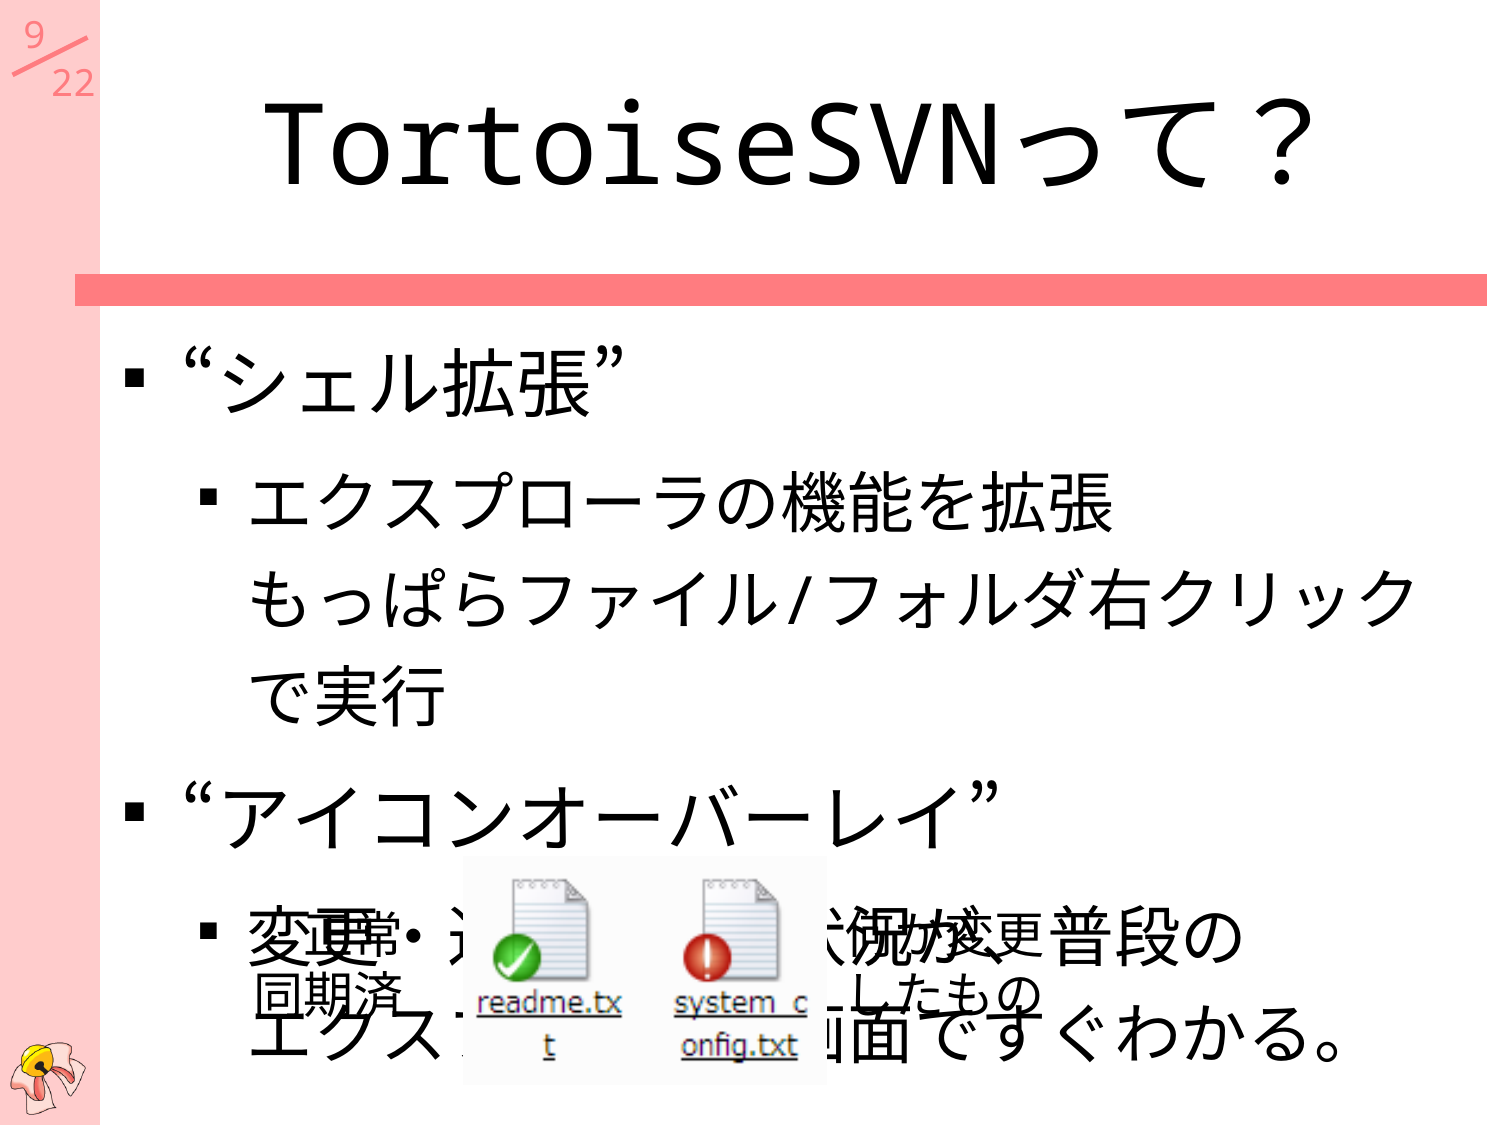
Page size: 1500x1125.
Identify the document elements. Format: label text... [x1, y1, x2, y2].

text_box 何か変更したもの [826, 885, 1063, 1042]
title TortoiseSVNって？ [125, 35, 1476, 236]
picture [10, 1042, 86, 1115]
list “シェル拡張” エクスプローラの機能を拡張 もっぱらファイル/フォルダ右クリックで実行 “アイコンオーバーレイ” 変更・追加などの状況が、普段の エクスプローラの画面ですぐわかる。 [125, 324, 1476, 1065]
picture [463, 856, 827, 1085]
text_box 正常 同期済 [236, 885, 443, 1042]
